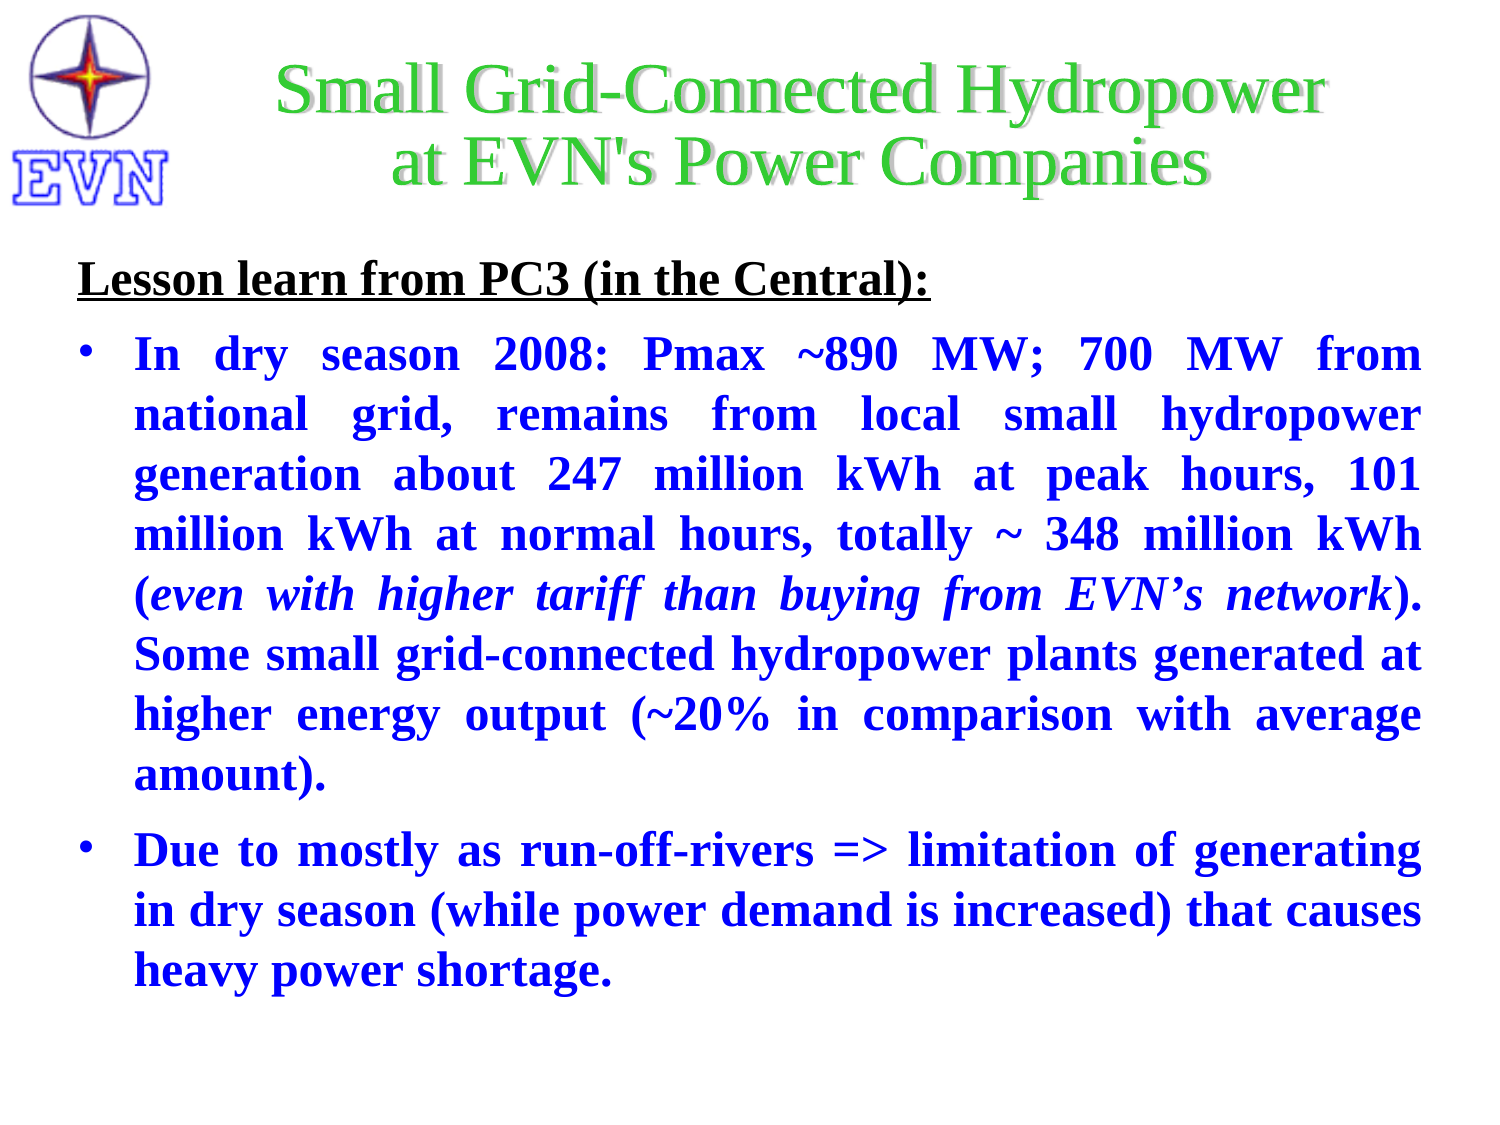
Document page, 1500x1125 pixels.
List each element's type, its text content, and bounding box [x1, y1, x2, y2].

text_box Small Grid-Connected Hydropower at EVN's Power Companies [507, 137, 559, 186]
text_box Small Grid-Connected Hydropower at EVN's Power Companies [1108, 78, 1141, 114]
text_box Small Grid-Connected Hydropower at EVN's Power Companies [902, 62, 936, 114]
text_box Small Grid-Connected Hydropower at EVN's Power Companies [563, 62, 598, 114]
text_box Small Grid-Connected Hydropower at EVN's Power Companies [1092, 150, 1127, 185]
text_box Small Grid-Connected Hydropower at EVN's Power Companies [625, 64, 668, 114]
text_box Small Grid-Connected Hydropower at EVN's Power Companies [561, 137, 611, 185]
text_box Small Grid-Connected Hydropower at EVN's Power Companies [674, 137, 711, 185]
text_box Small Grid-Connected Hydropower at EVN's Power Companies [1047, 62, 1081, 114]
text_box Small Grid-Connected Hydropower at EVN's Power Companies [750, 151, 804, 186]
text_box Small Grid-Connected Hydropower at EVN's Power Companies [466, 64, 515, 114]
text_box Small Grid-Connected Hydropower at EVN's Power Companies [674, 78, 706, 114]
text_box Small Grid-Connected Hydropower at EVN's Power Companies [930, 150, 962, 186]
text_box Small Grid-Connected Hydropower at EVN's Power Companies [957, 65, 1006, 113]
text_box Small Grid-Connected Hydropower at EVN's Power Companies [746, 78, 781, 113]
text_box Small Grid-Connected Hydropower at EVN's Power Companies [463, 137, 503, 185]
text_box Small Grid-Connected Hydropower at EVN's Power Companies [1022, 150, 1056, 200]
text_box Small Grid-Connected Hydropower at EVN's Power Companies [1144, 78, 1177, 128]
text_box Small Grid-Connected Hydropower at EVN's Power Companies [1009, 79, 1045, 129]
text_box Small Grid-Connected Hydropower at EVN's Power Companies [881, 136, 924, 186]
text_box Small Grid-Connected Hydropower at EVN's Power Companies [1216, 79, 1270, 114]
text_box Lesson learn from PC3 (in the Central): In dry season 2008: Pmax ~890 MW; 700 MW from national grid, remains from local small hydropower generation about 247 million kWh at peak hours, 101 million kWh at normal hours, totally ~ 348 million kWh (even with higher tariff than buying from EVN’s network). Some small grid-connected hydropower plants generated at higher energy output (~20% in comparison with average amount). Due to mostly as run-off-rivers => limitation of generating in dry season (while power demand is increased) that causes heavy power shortage. [62, 237, 1438, 1005]
text_box Small Grid-Connected Hydropower at EVN's Power Companies [315, 78, 371, 113]
text_box Small Grid-Connected Hydropower at EVN's Power Companies [278, 64, 310, 114]
text_box Small Grid-Connected Hydropower at EVN's Power Companies [709, 78, 744, 113]
text_box Small Grid-Connected Hydropower at EVN's Power Companies [966, 150, 1021, 185]
picture [0, 0, 179, 223]
text_box Small Grid-Connected Hydropower at EVN's Power Companies [1182, 78, 1214, 114]
text_box Small Grid-Connected Hydropower at EVN's Power Companies [716, 150, 748, 186]
